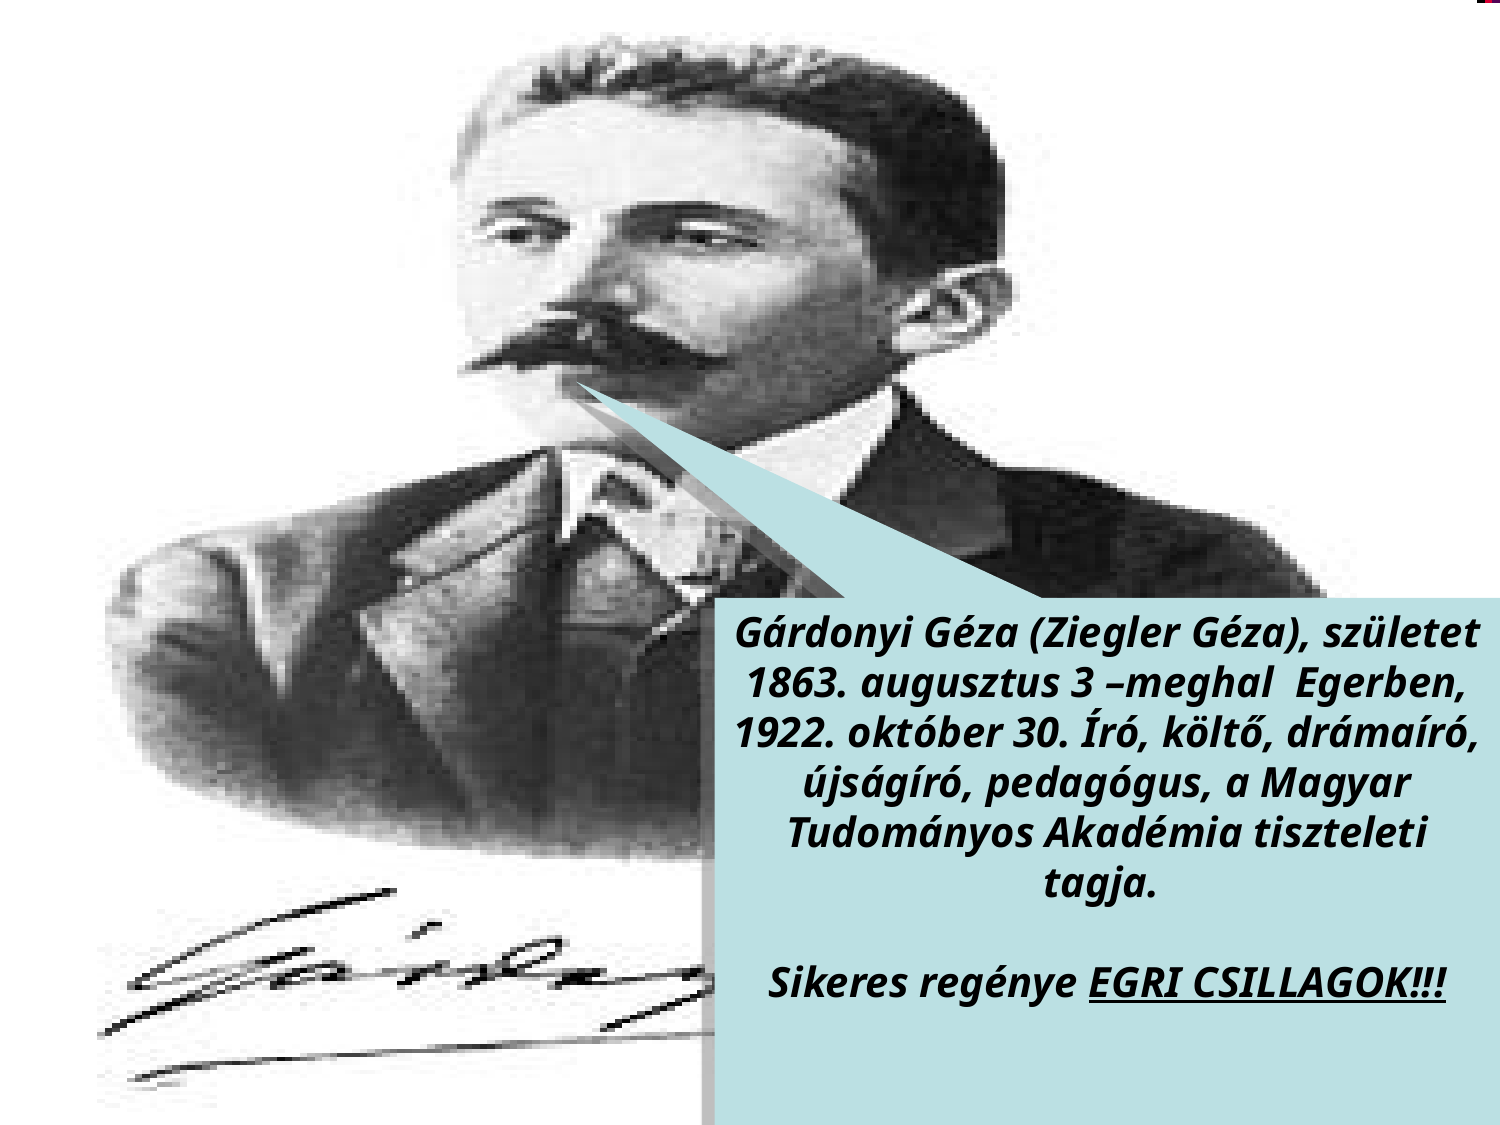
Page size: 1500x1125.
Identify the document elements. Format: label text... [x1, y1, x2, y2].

text_box Gárdonyi Géza (Ziegler Géza), születet 1863. augusztus 3 –meghal Egerben, 1922. október 30. Író, költő, drámaíró, újságíró, pedagógus, a Magyar Tudományos Akadémia tiszteleti tagja. Sikeres regénye EGRI CSILLAGOK!!! [576, 381, 1500, 1125]
picture [0, 0, 1500, 1125]
